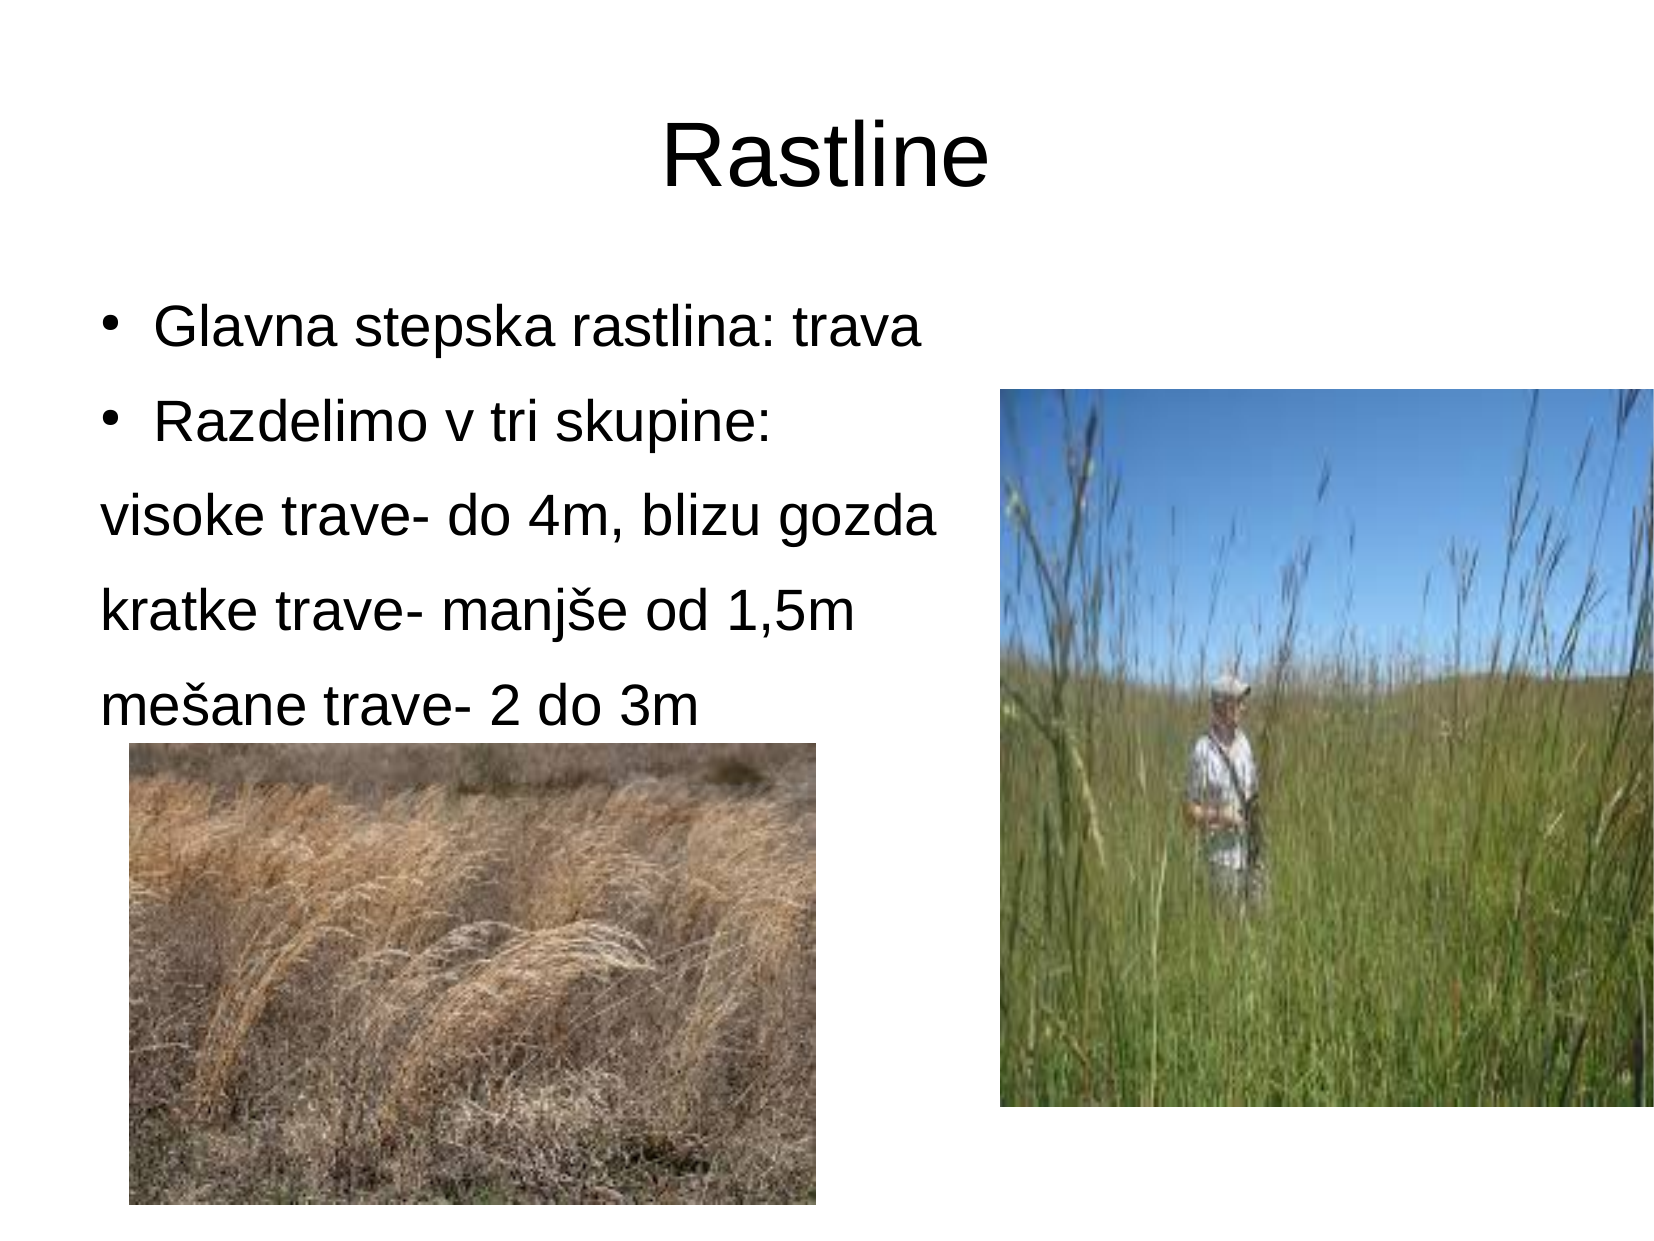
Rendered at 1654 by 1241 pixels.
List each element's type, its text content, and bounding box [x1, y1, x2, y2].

picture [1000, 389, 1654, 1107]
list Glavna stepska rastlina: trava Razdelimo v tri skupine: visoke trave- do 4m, blizu gozda kratke trave- manjše od 1,5m mešane trave- 2 do 3m [82, 290, 1538, 1010]
picture [129, 743, 816, 1205]
title Rastline [82, 49, 1571, 257]
